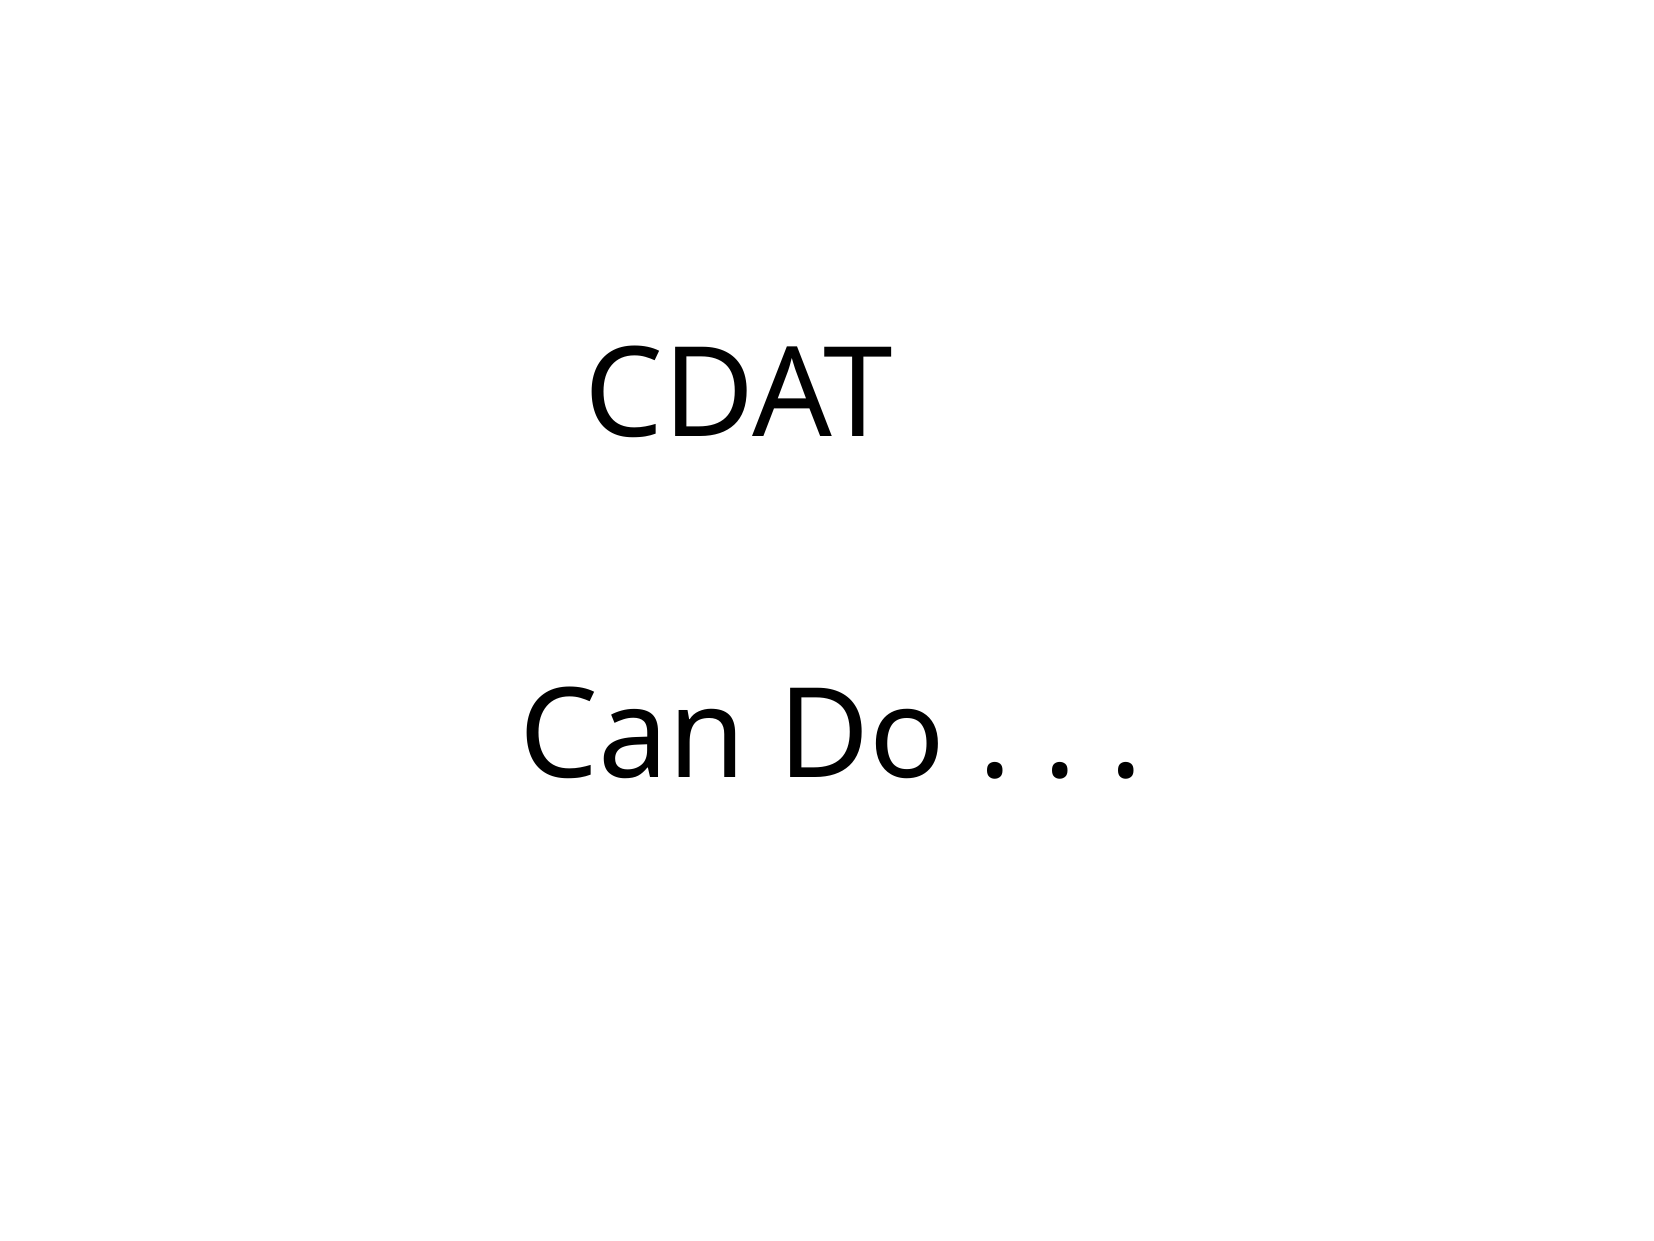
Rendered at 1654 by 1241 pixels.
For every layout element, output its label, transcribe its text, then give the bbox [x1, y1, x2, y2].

text_box CDAT Can Do . . . [472, 295, 1654, 794]
